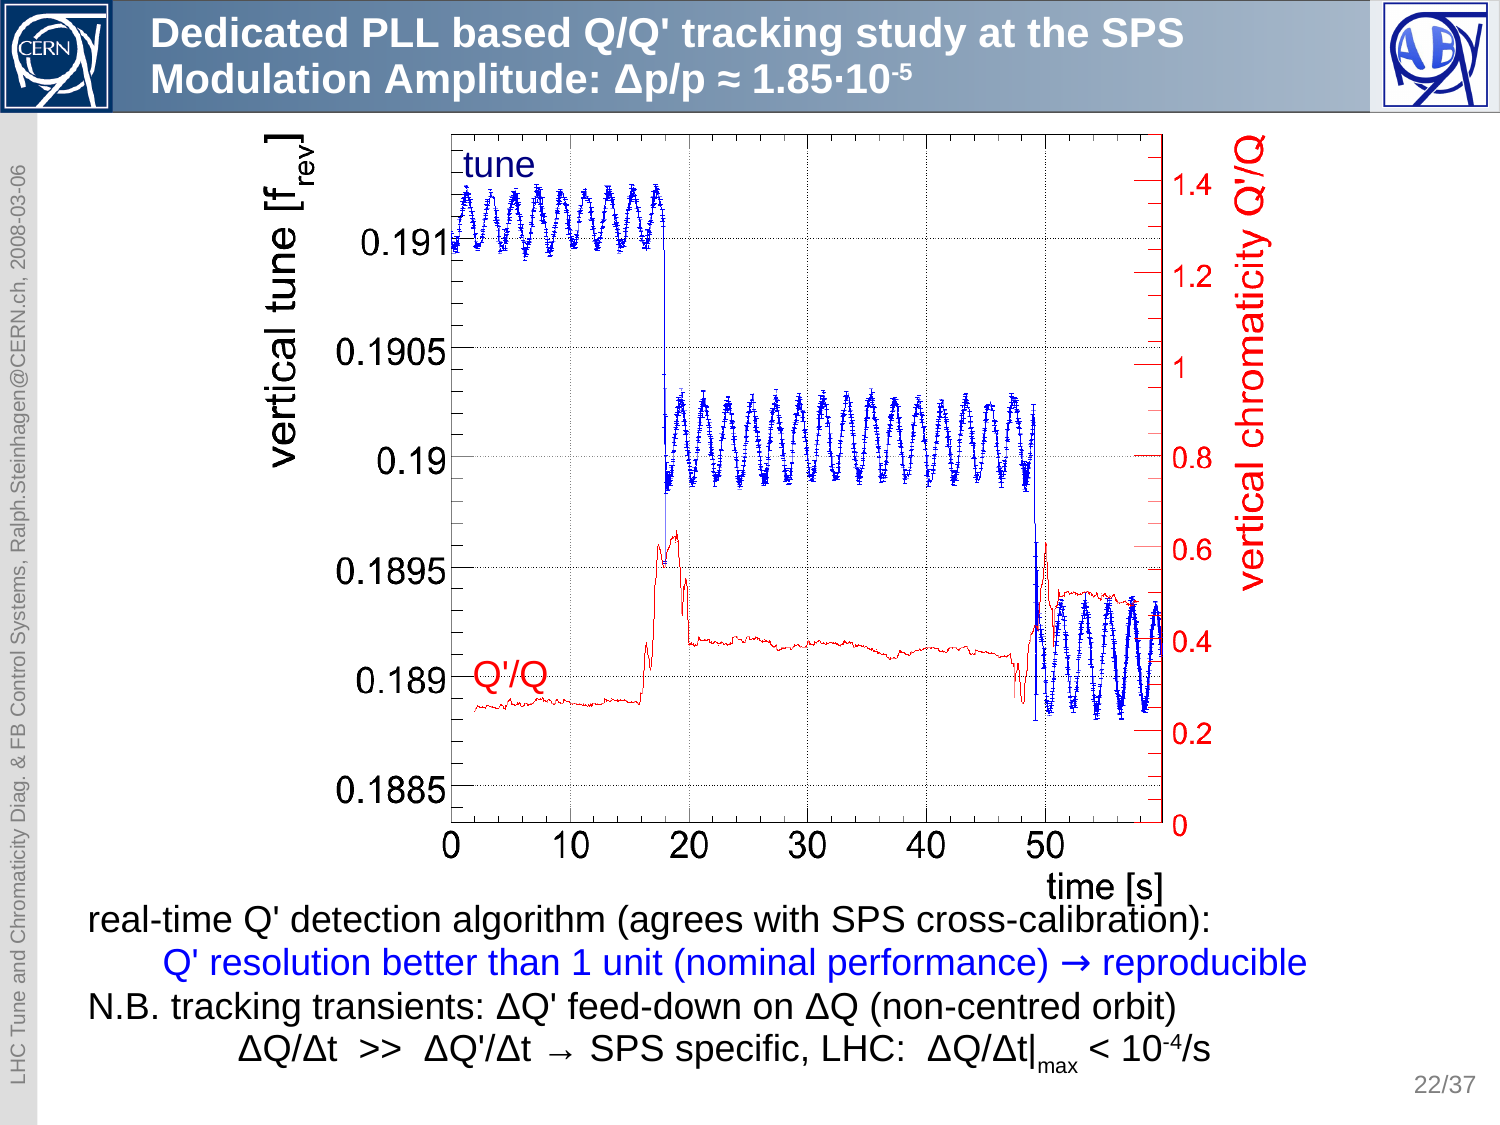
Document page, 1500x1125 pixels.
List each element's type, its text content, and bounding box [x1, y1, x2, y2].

text_box tune [448, 136, 571, 198]
list real-time Q' detection algorithm (agrees with SPS cross-calibration): Q' resolution better than 1 unit (nominal performance) → reproducible N.B. tracking transients: ΔQ' feed-down on ΔQ (non-centred orbit) ΔQ/Δt >> ΔQ'/Δt → SPS specific, LHC: ΔQ/Δt|max < 10-4/s [87, 897, 1438, 1092]
picture [1382, 1, 1489, 108]
picture [238, 118, 1300, 897]
text_box Q'/Q [458, 645, 571, 708]
title Dedicated PLL based Q/Q' tracking study at the SPS Modulation Amplitude: Δp/p ≈ 1.85∙10-5 [150, 0, 1201, 113]
picture [0, 0, 113, 113]
